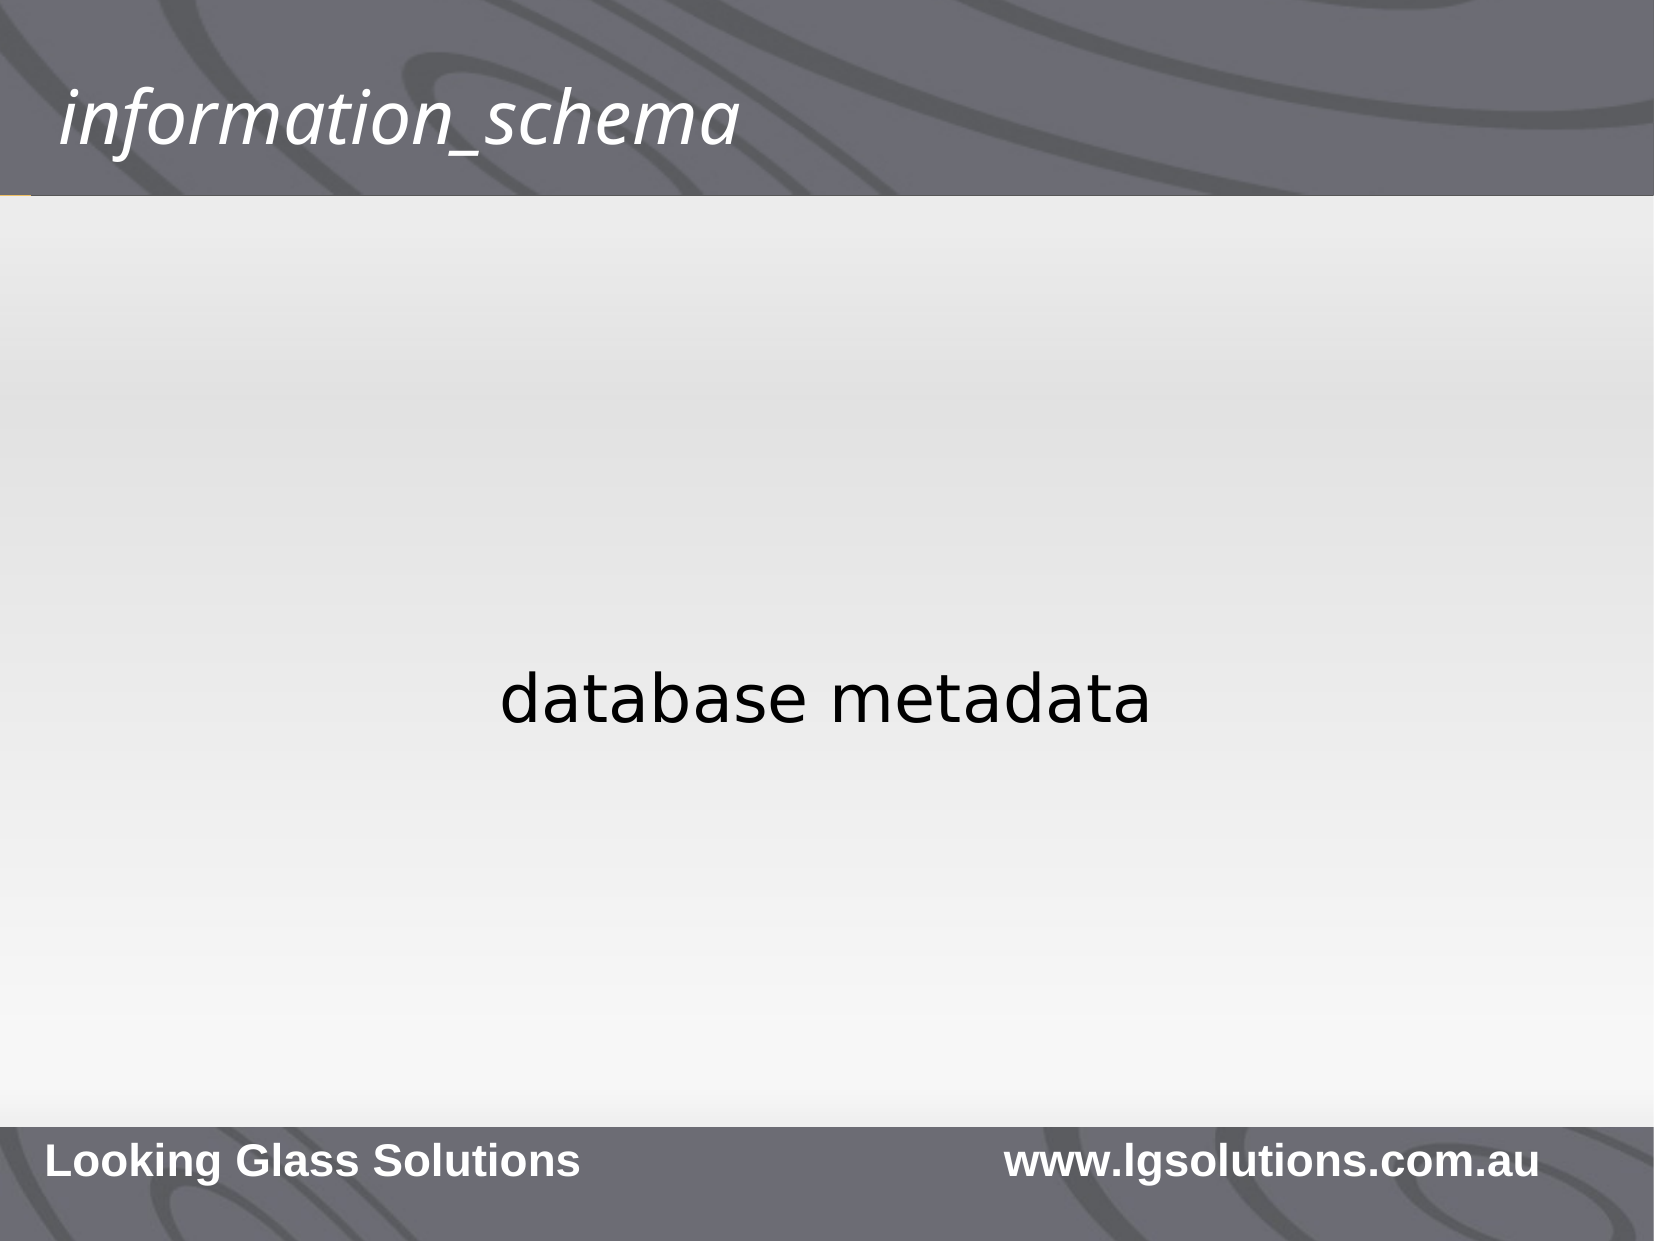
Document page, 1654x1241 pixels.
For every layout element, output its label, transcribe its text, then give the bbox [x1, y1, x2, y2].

subtitle database metadata [82, 297, 1571, 1102]
picture [0, 0, 1654, 1241]
title information_schema [59, 48, 1270, 182]
